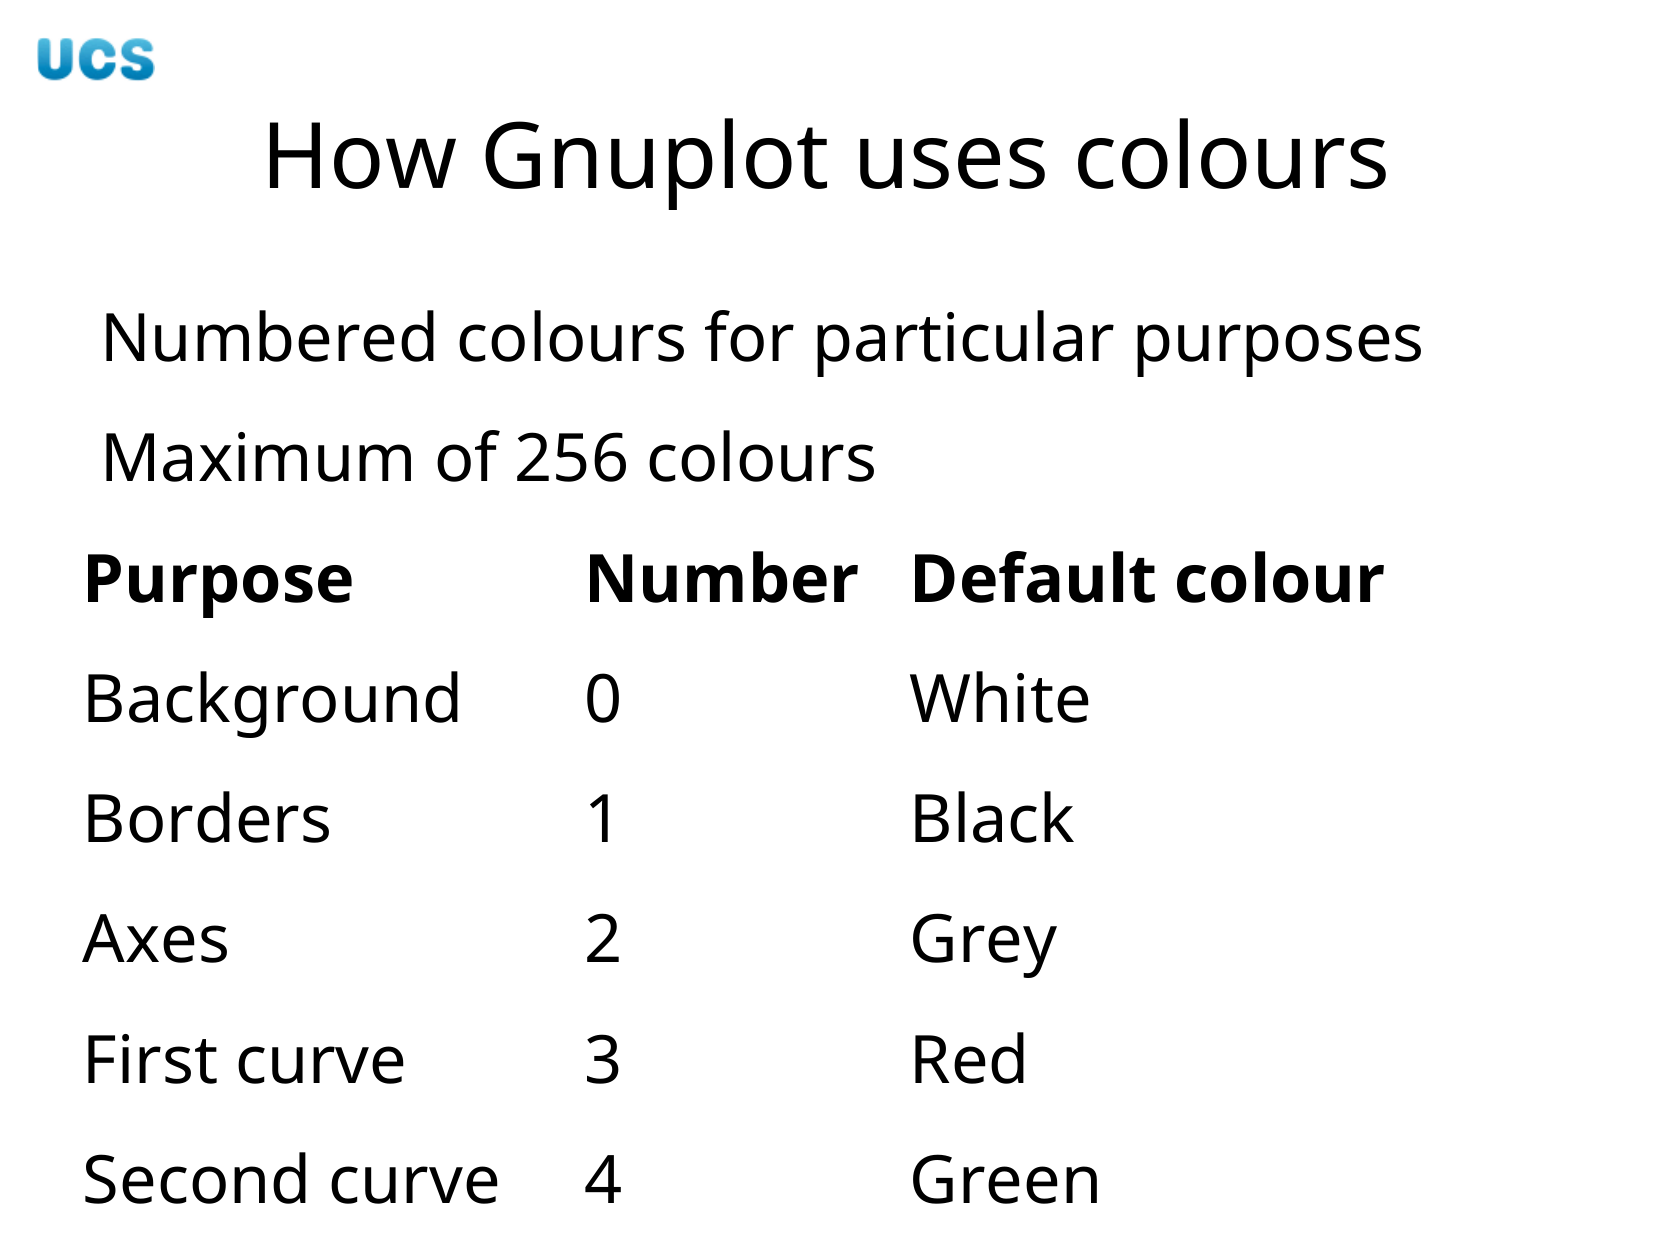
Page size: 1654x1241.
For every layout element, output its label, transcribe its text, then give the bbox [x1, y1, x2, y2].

picture [37, 37, 155, 82]
list Numbered colours for particular purposes Maximum of 256 colours Purpose Number Default colour Background 0 White Borders 1 Black Axes 2 Grey First curve 3 Red Second curve 4 Green [82, 290, 1571, 1114]
title How Gnuplot uses colours [82, 49, 1571, 257]
